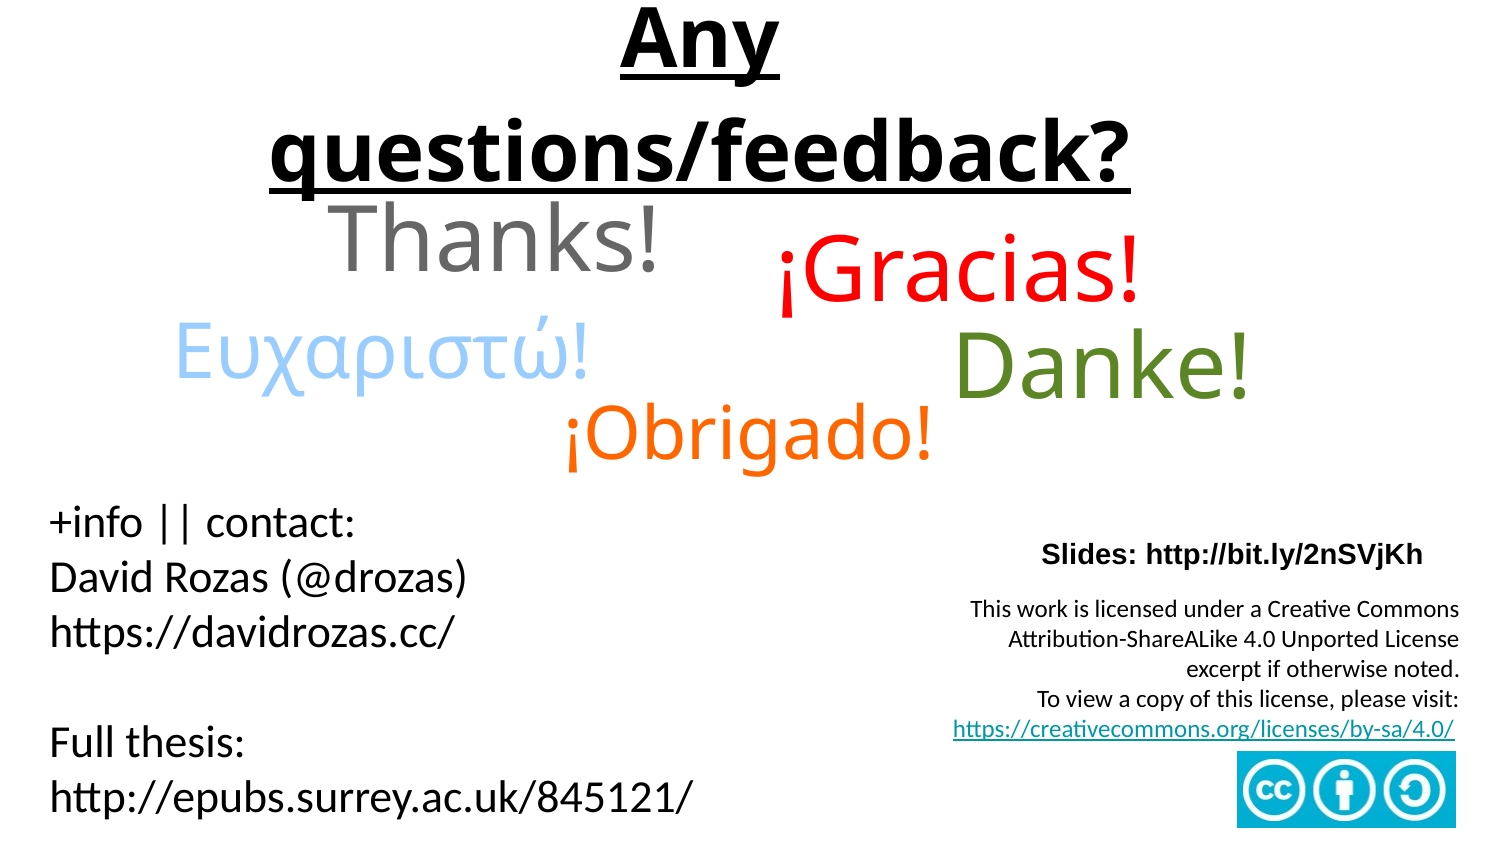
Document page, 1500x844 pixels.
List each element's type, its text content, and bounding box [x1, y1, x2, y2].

text_box +info || contact: David Rozas (@drozas) https://davidrozas.cc/ Full thesis: http://epubs.surrey.ac.uk/845121/ [34, 476, 851, 760]
picture [1237, 751, 1456, 828]
title Danke! [952, 265, 1297, 461]
text_box This work is licensed under a Creative Commons Attribution-ShareALike 4.0 Unported License excerpt if otherwise noted. To view a copy of this license, please visit: https://creativecommons.org/licenses/by-sa/4.0/ [768, 567, 1476, 768]
title Ευχαριστώ! [156, 250, 607, 446]
title ¡Gracias! [711, 160, 1207, 371]
title ¡Obrigado! [546, 340, 952, 521]
title Thanks! [276, 130, 712, 340]
text_box Any questions/feedback? [181, 43, 1219, 141]
text_box Slides: http://bit.ly/2nSVjKh [1026, 520, 1463, 585]
picture [1388, 751, 1422, 757]
